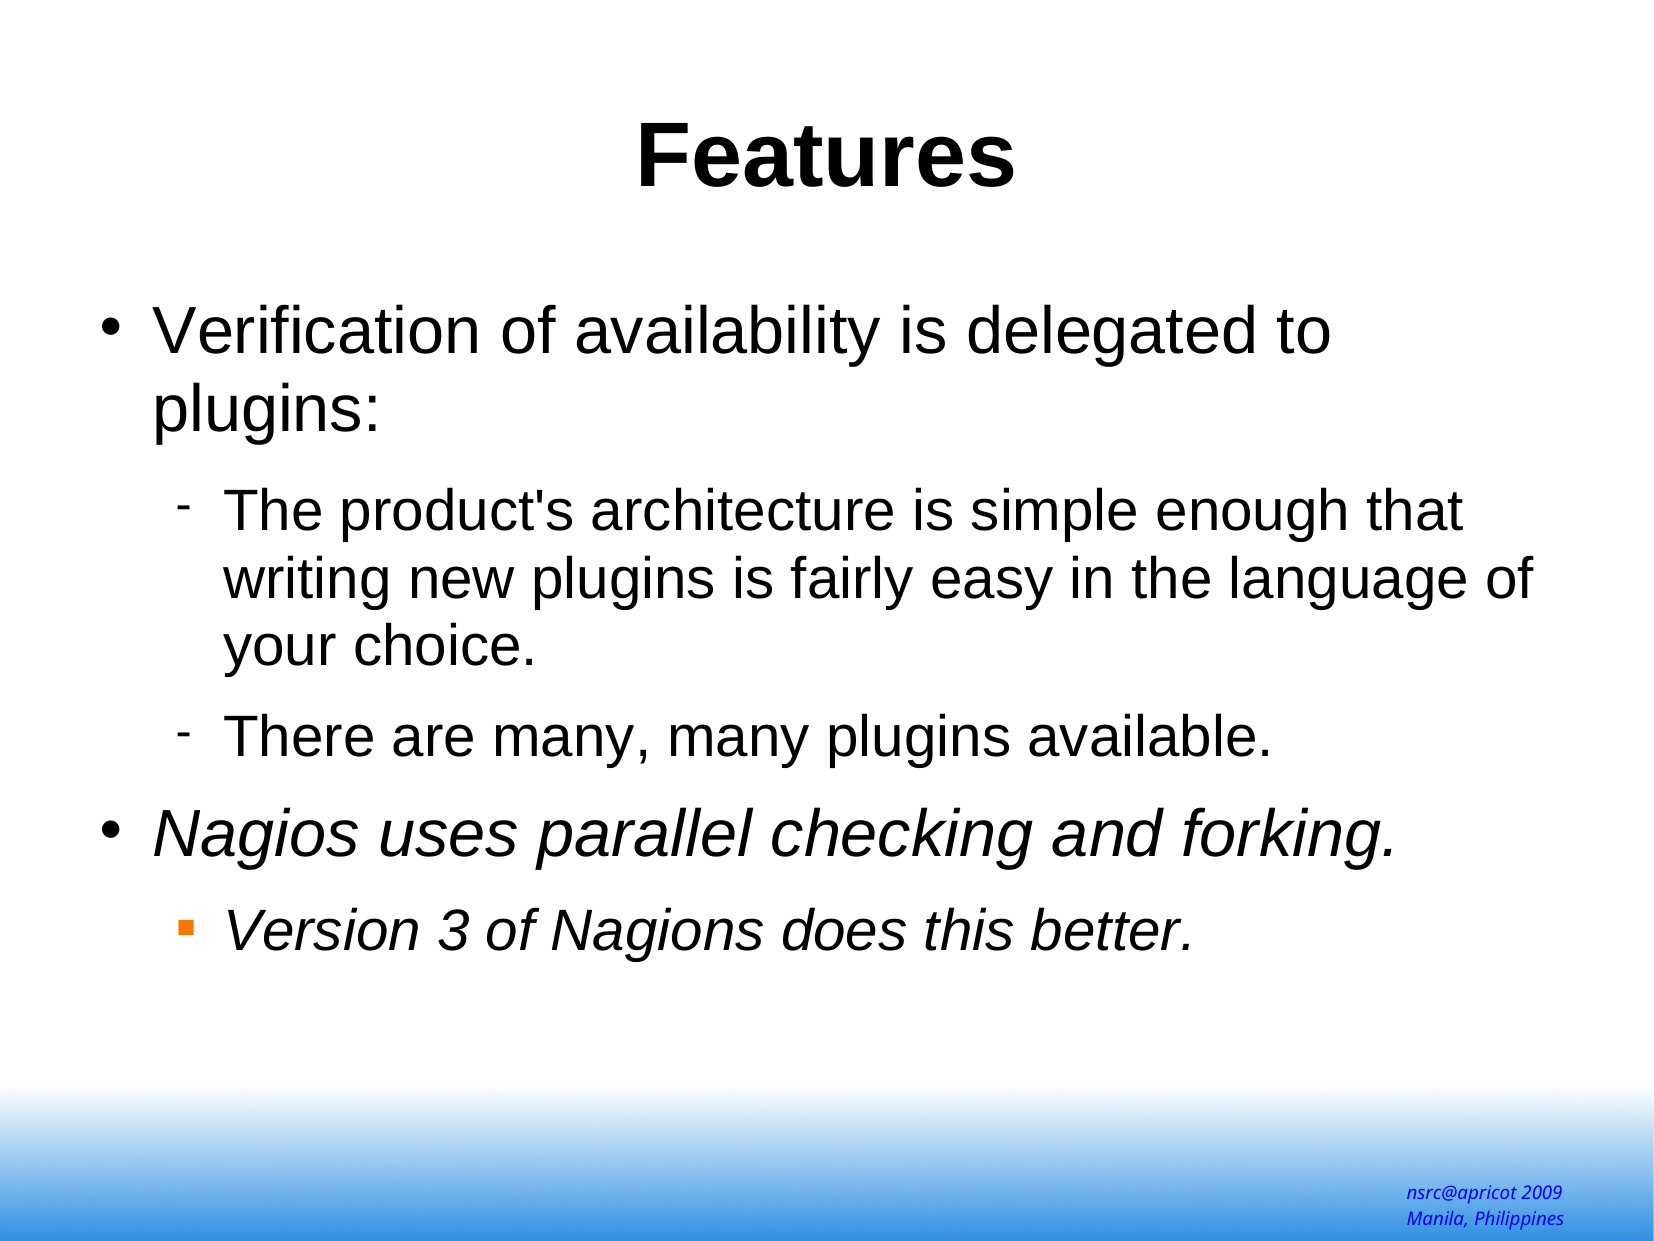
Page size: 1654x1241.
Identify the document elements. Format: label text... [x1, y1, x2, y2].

title Features [82, 49, 1571, 257]
list Verification of availability is delegated to plugins: The product's architecture is simple enough that writing new plugins is fairly easy in the language of your choice. There are many, many plugins available. Nagios uses parallel checking and forking. Version 3 of Nagions does this better. [82, 290, 1571, 1228]
picture [0, 1083, 1654, 1241]
